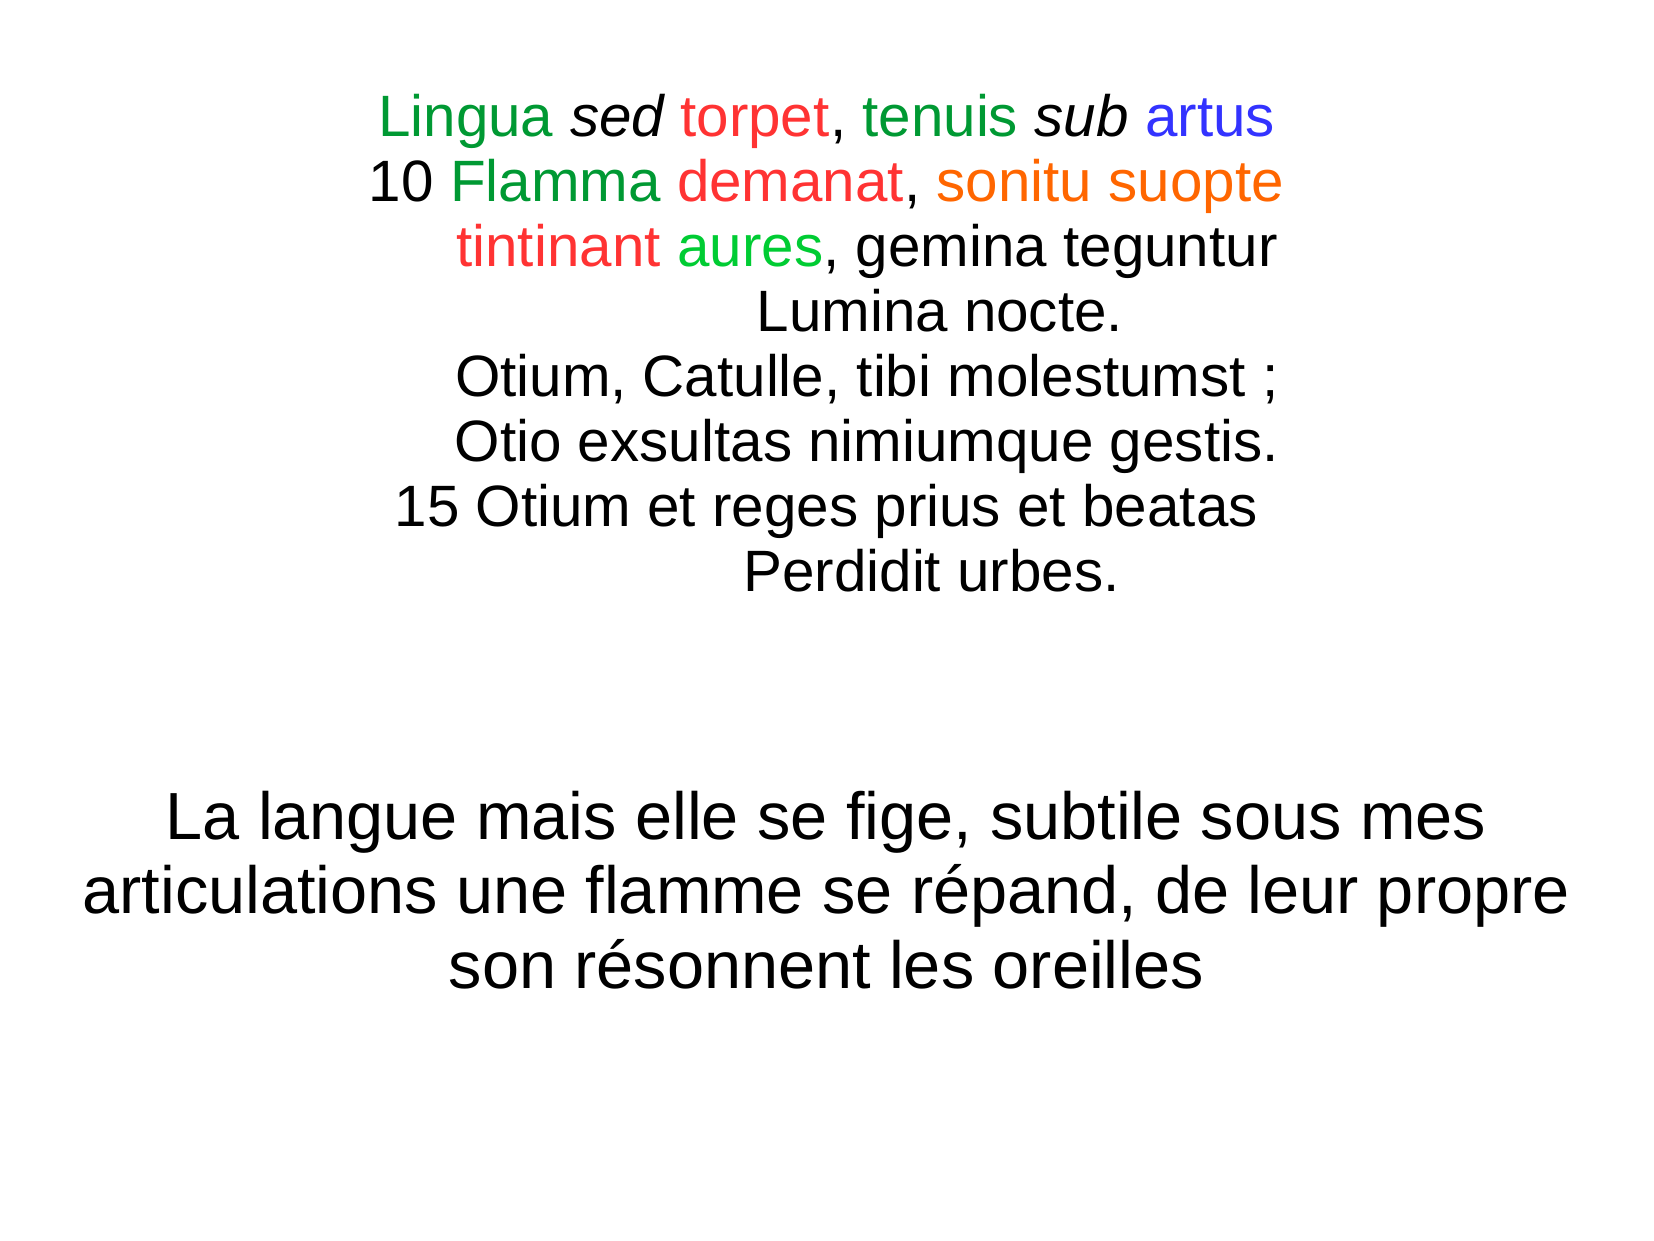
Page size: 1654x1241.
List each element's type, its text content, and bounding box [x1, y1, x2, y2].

subtitle La langue mais elle se fige, subtile sous mes articulations une flamme se répand, de leur propre son résonnent les oreilles [82, 673, 1571, 1109]
title Lingua sed torpet, tenuis sub artus 10 Flamma demanat, sonitu suopte tintinant aures, gemina teguntur Lumina nocte. Otium, Catulle, tibi molestumst ; Otio exsultas nimiumque gestis. 15 Otium et reges prius et beatas Perdidit urbes. [82, 49, 1571, 638]
